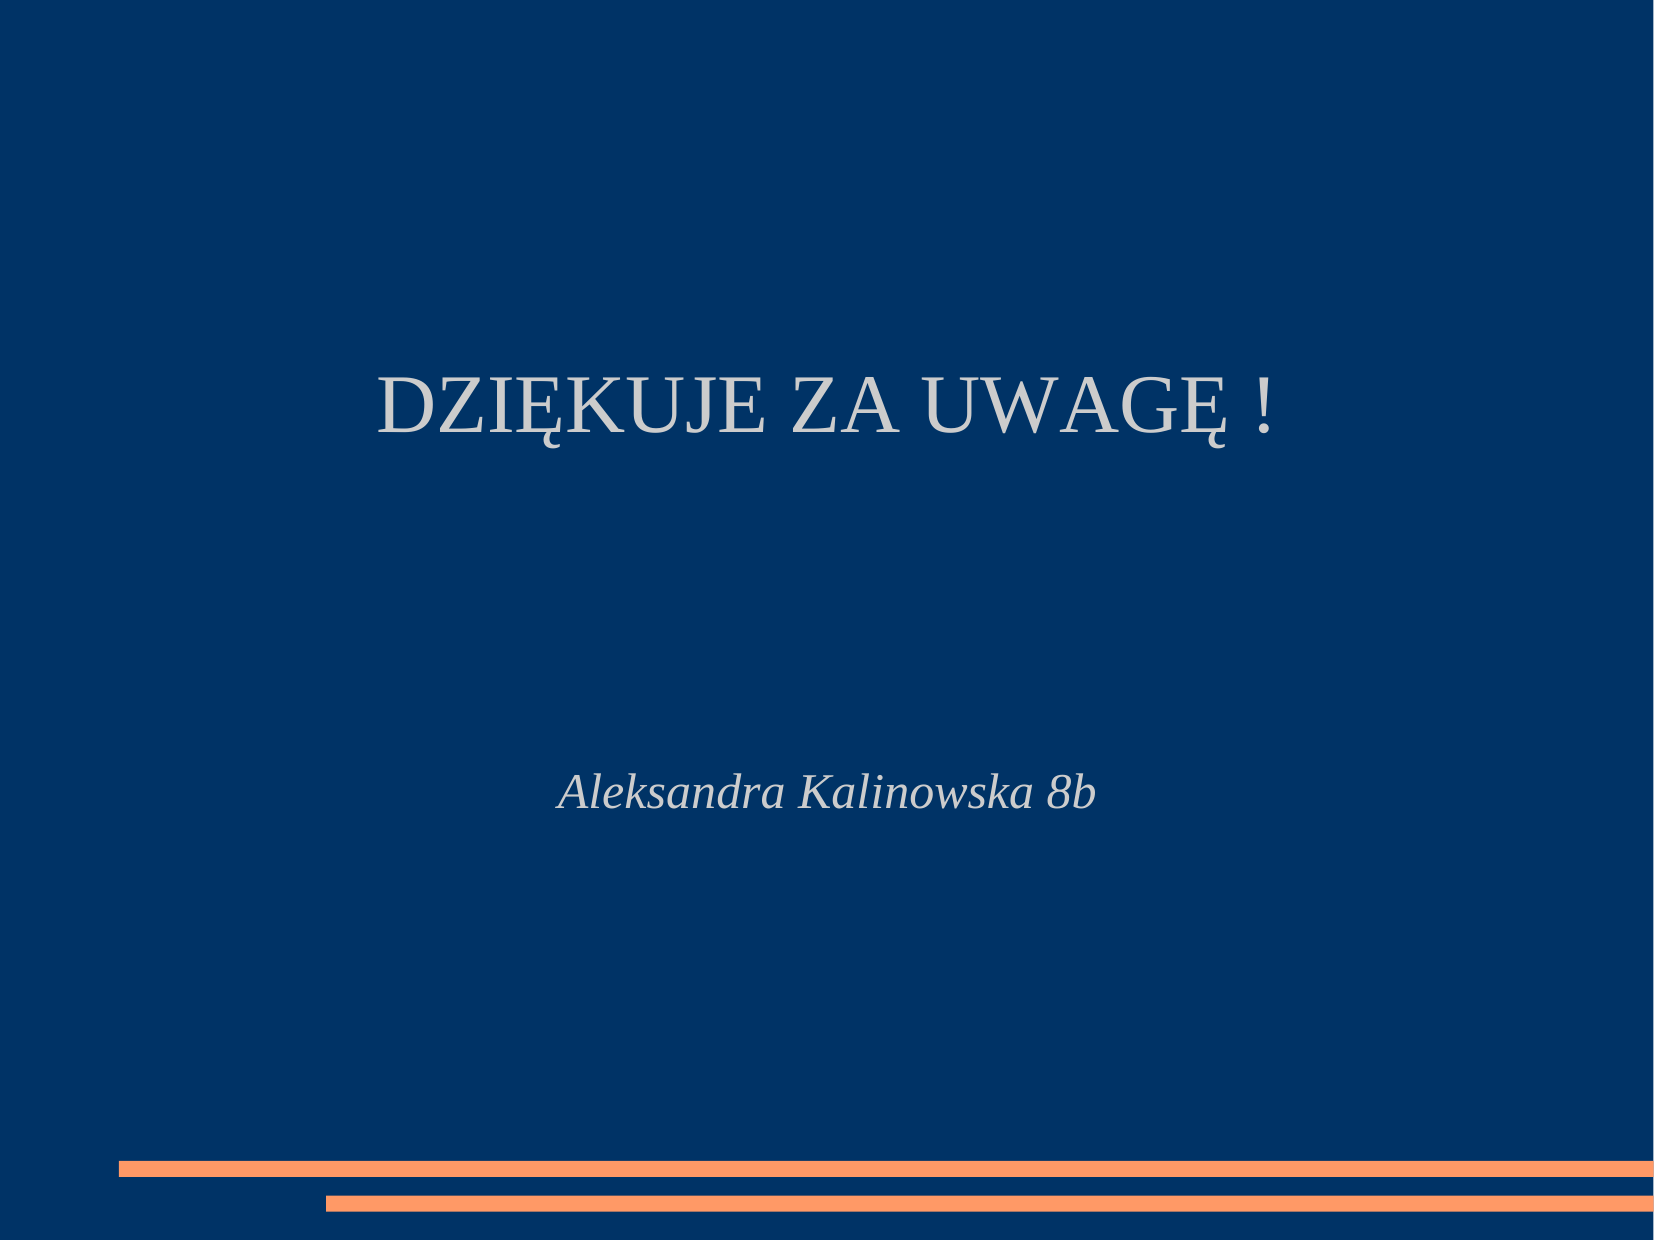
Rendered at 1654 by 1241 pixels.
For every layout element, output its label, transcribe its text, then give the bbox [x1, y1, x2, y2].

subtitle DZIĘKUJE ZA UWAGĘ ! Aleksandra Kalinowska 8b [121, 46, 1534, 1132]
